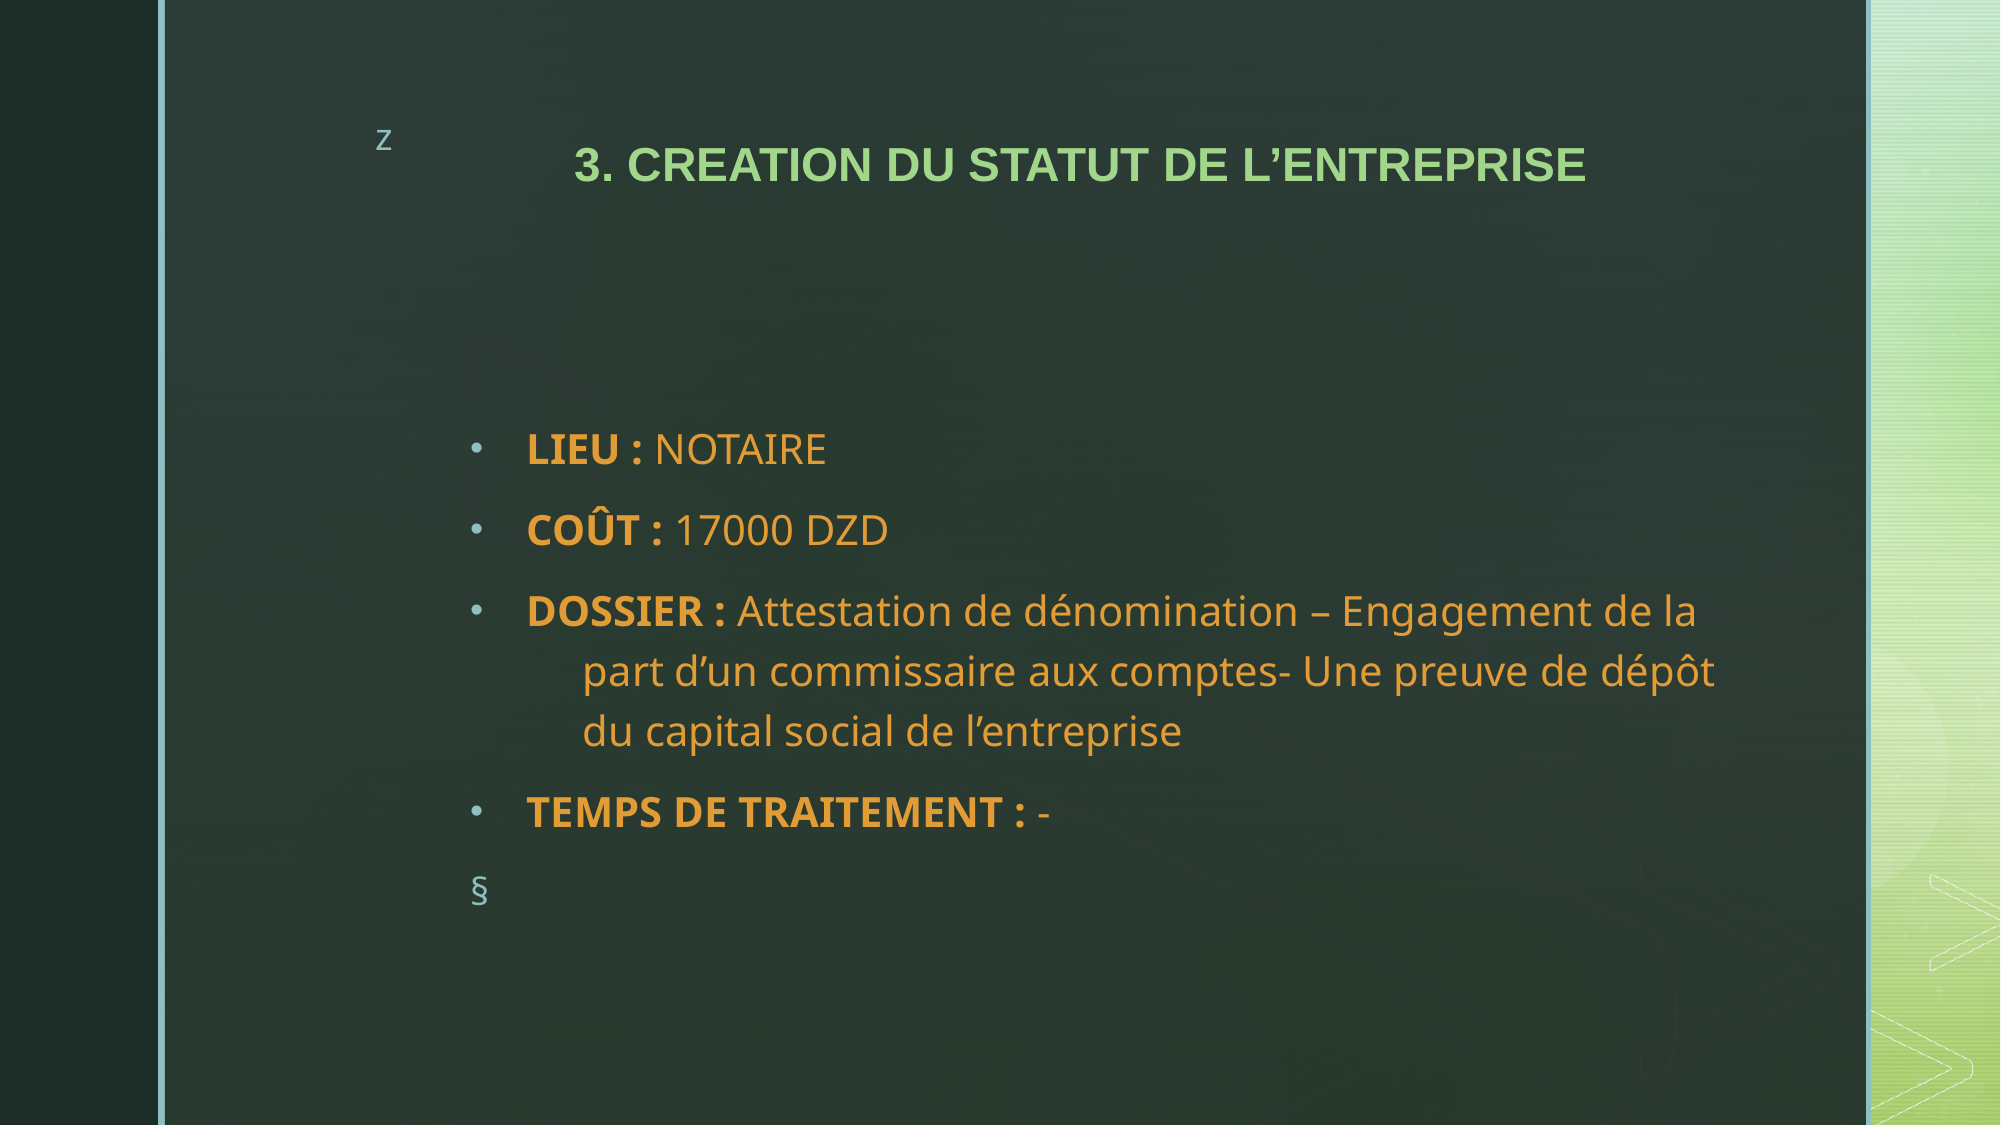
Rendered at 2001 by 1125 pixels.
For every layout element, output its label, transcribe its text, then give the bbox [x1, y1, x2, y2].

title 3. CREATION DU STATUT DE L’ENTREPRISE [428, 132, 1734, 310]
list LIEU : NOTAIRE COÛT : 17000 DZD DOSSIER : Attestation de dénomination – Engagement de la part d’un commissaire aux comptes- Une preuve de dépôt du capital social de l’entreprise TEMPS DE TRAITEMENT : - [454, 336, 1734, 993]
